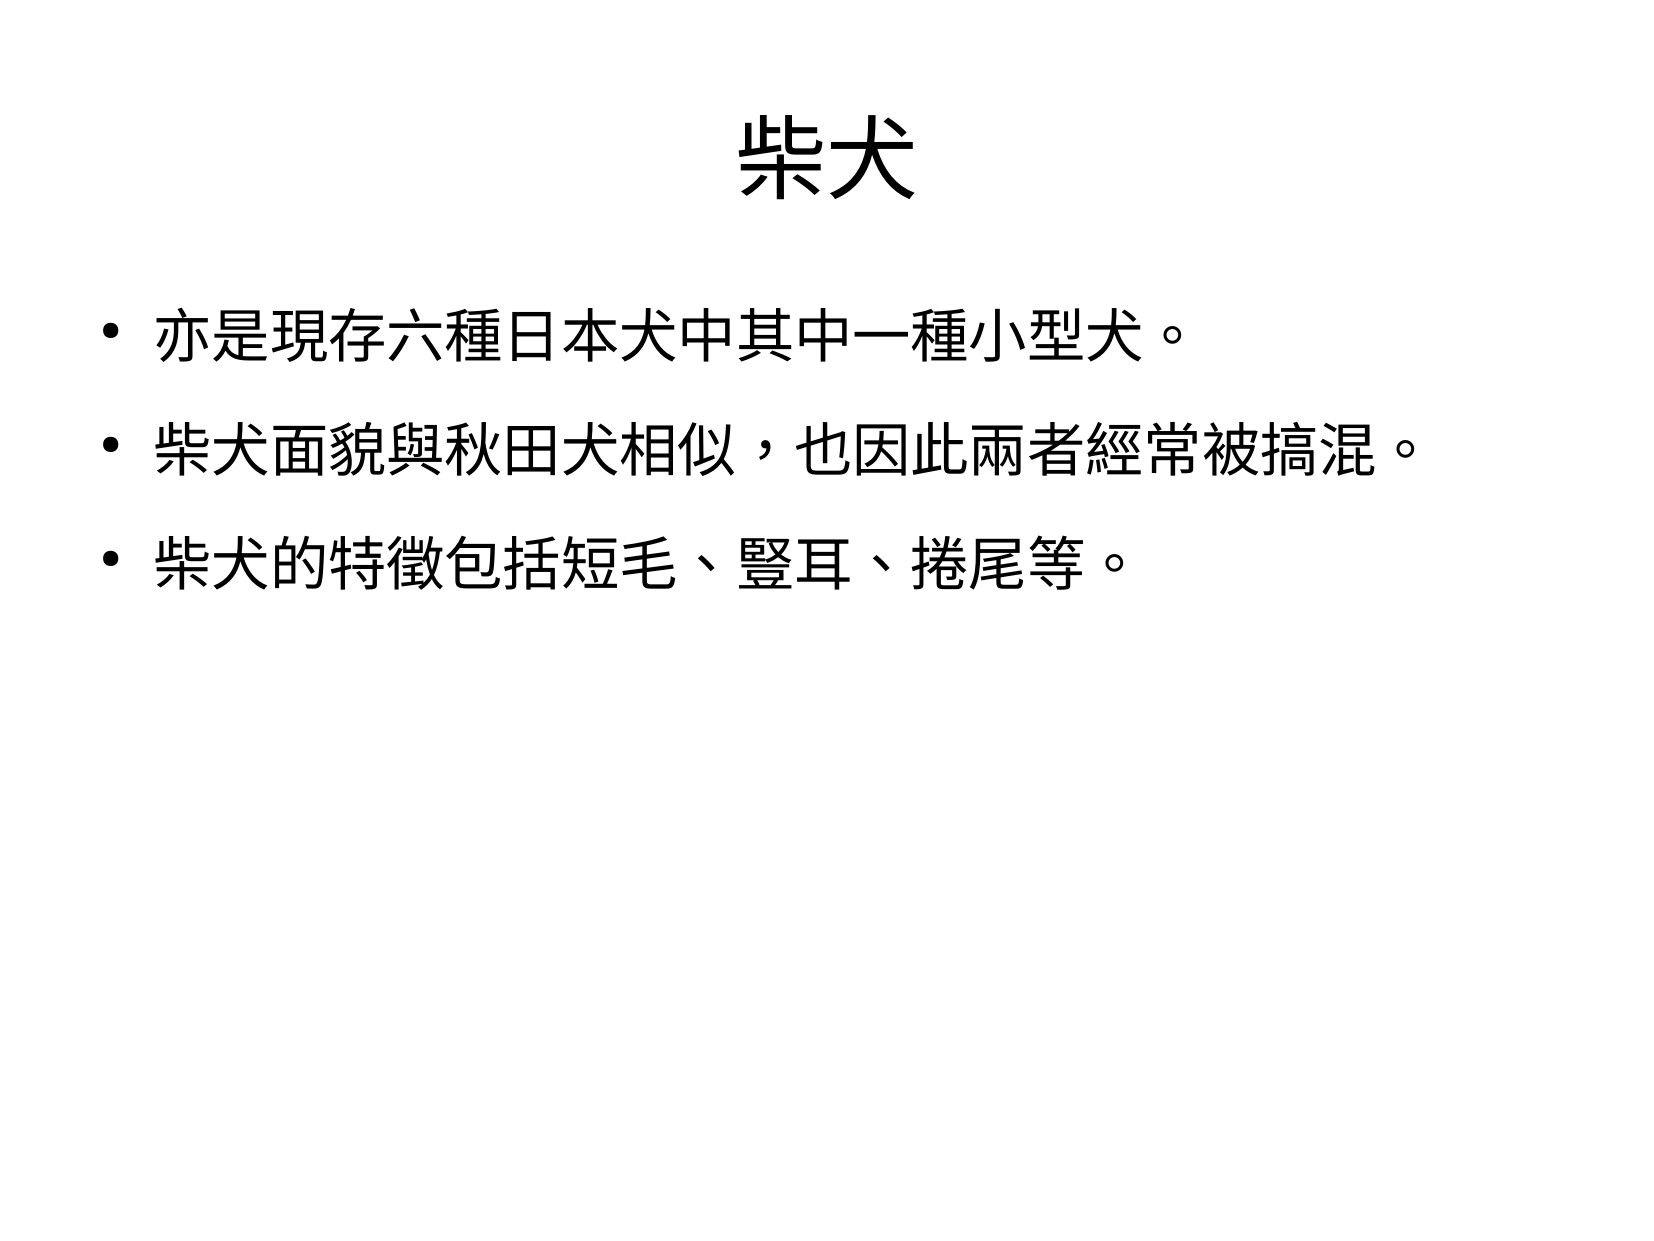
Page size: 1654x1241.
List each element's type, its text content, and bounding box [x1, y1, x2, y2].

title 柴犬 [82, 49, 1571, 257]
list 亦是現存六種日本犬中其中一種小型犬。 柴犬面貌與秋田犬相似，也因此兩者經常被搞混。 柴犬的特徵包括短毛、豎耳、捲尾等。 [82, 290, 1538, 1010]
